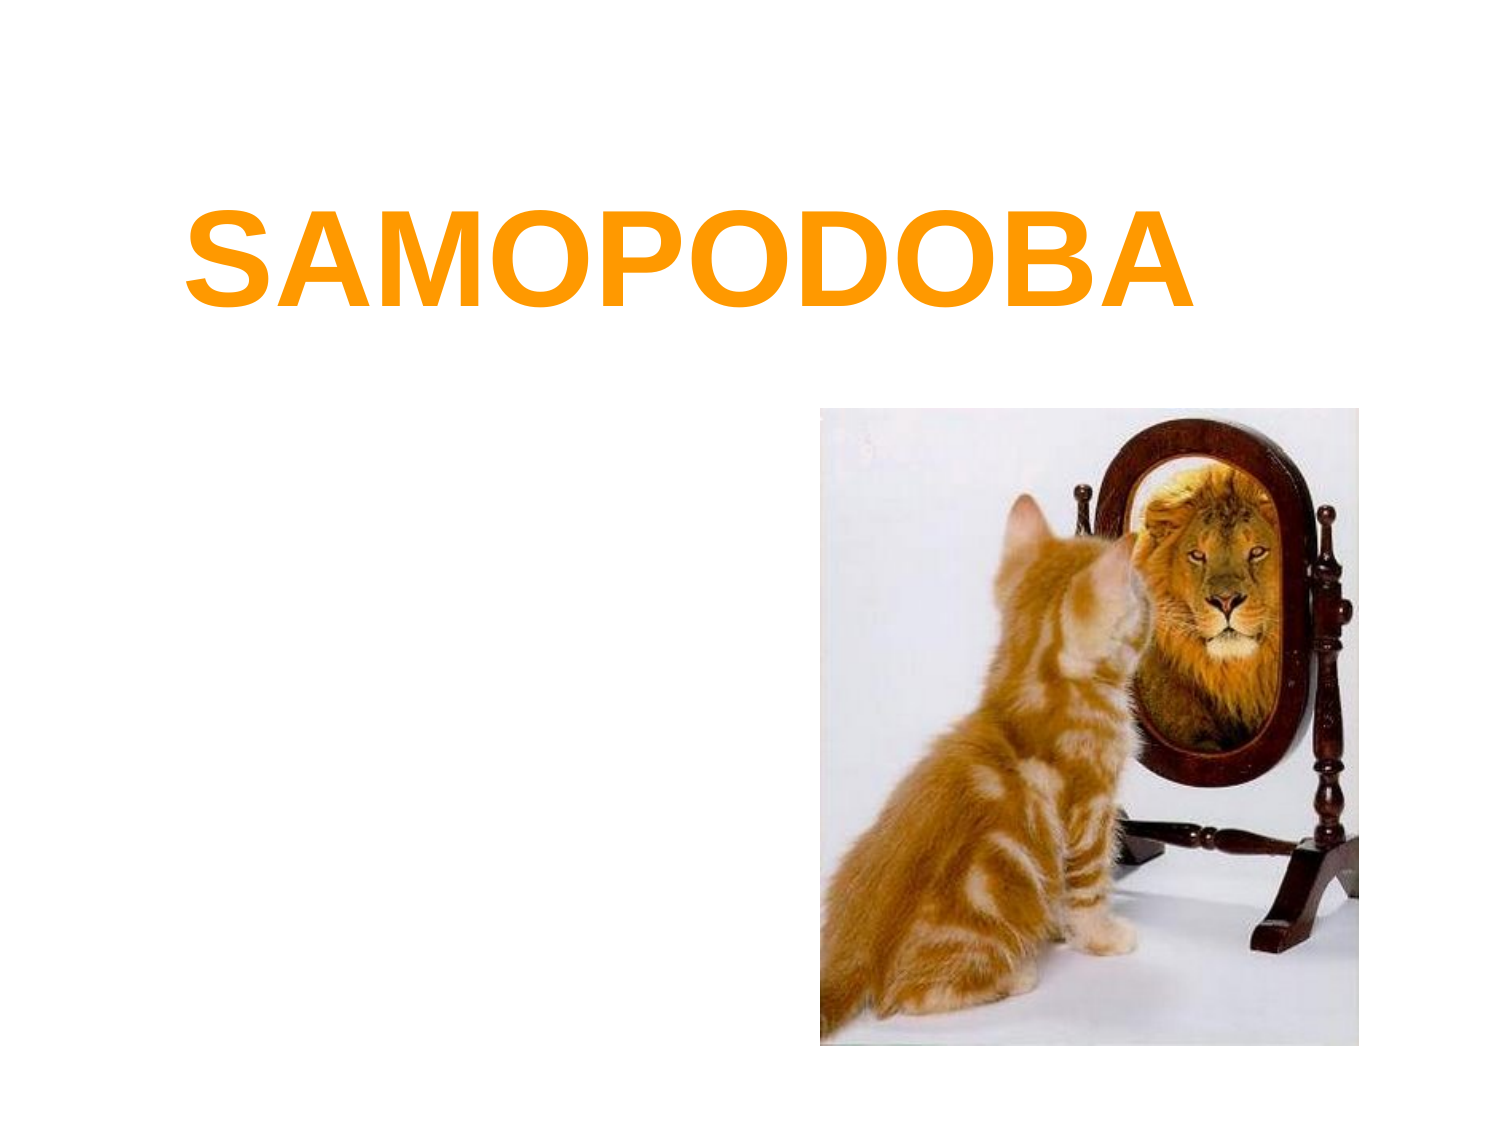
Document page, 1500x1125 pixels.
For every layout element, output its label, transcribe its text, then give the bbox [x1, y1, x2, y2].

picture [820, 408, 1359, 1046]
title SAMOPODOBA [53, 113, 1329, 390]
